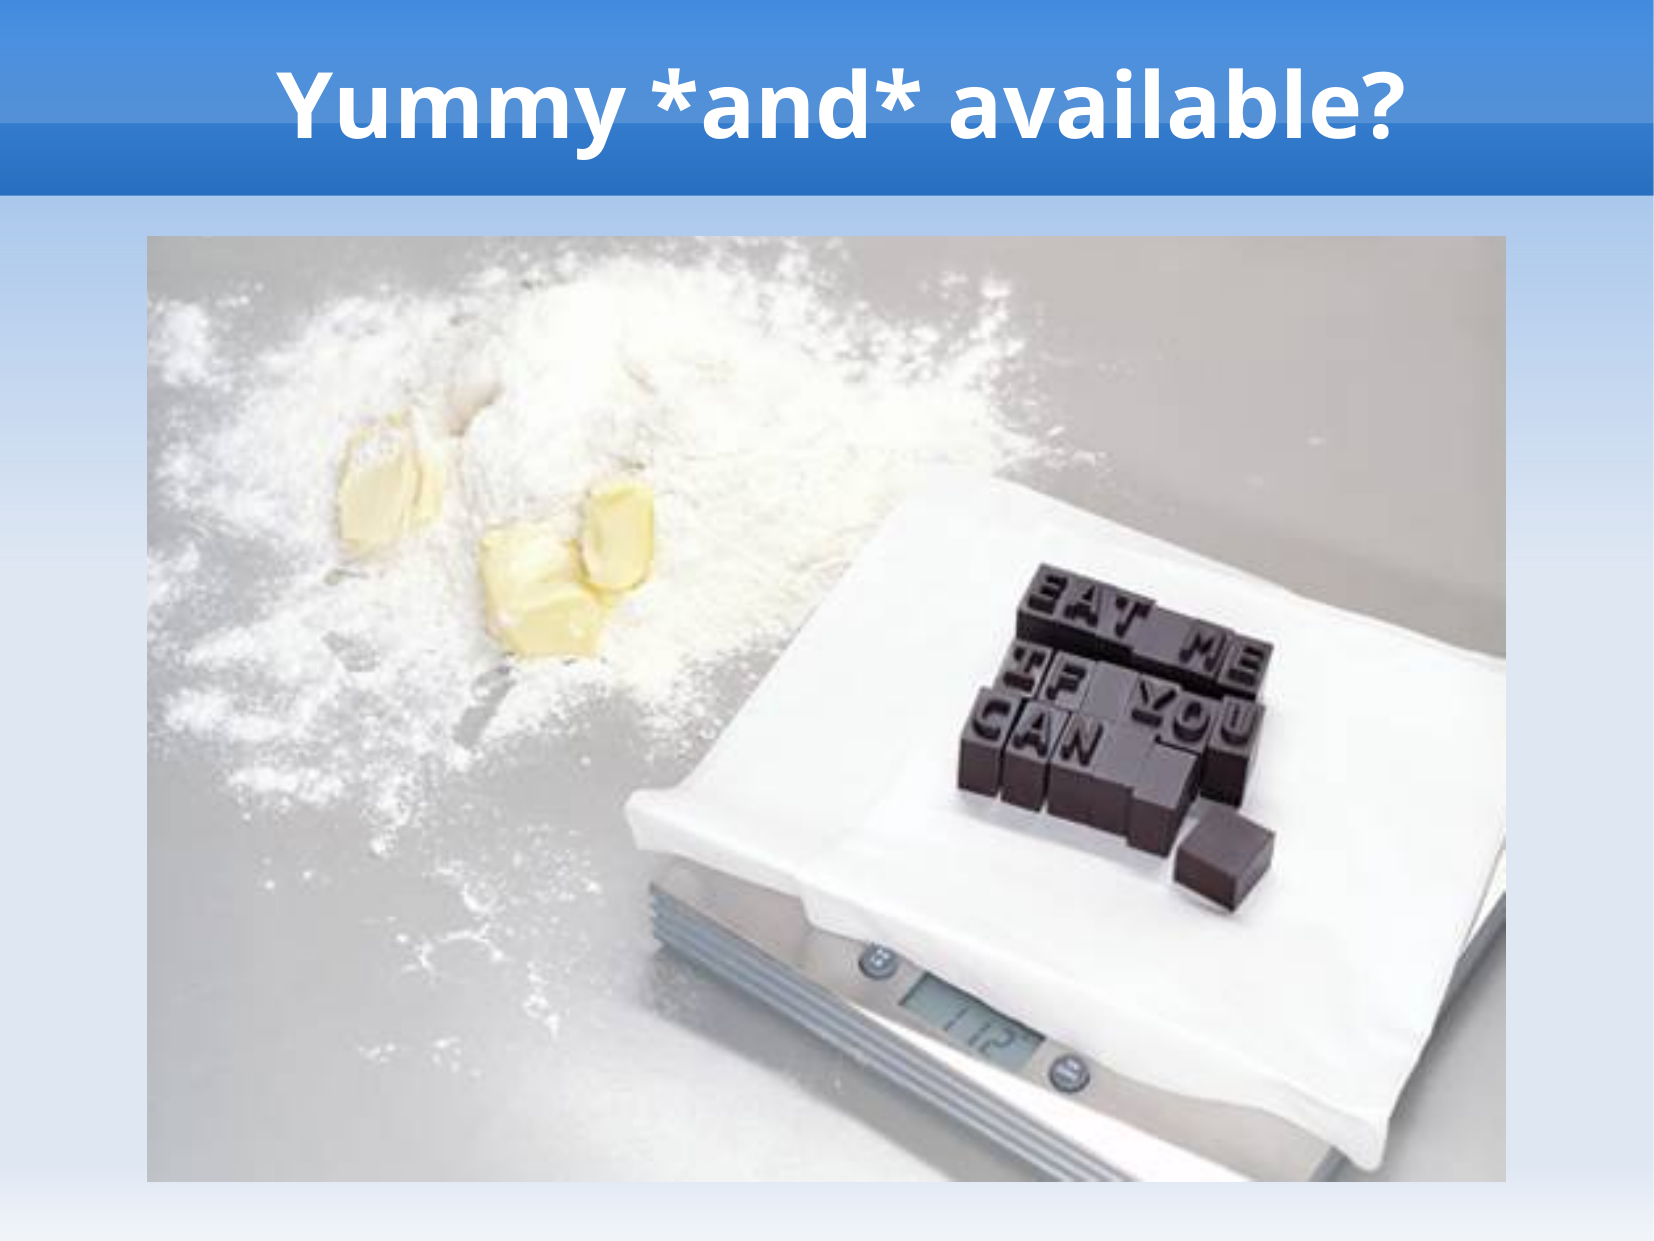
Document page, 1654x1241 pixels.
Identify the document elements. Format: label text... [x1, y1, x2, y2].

picture [0, 0, 1654, 1241]
title Yummy *and* available? [59, 29, 1625, 178]
